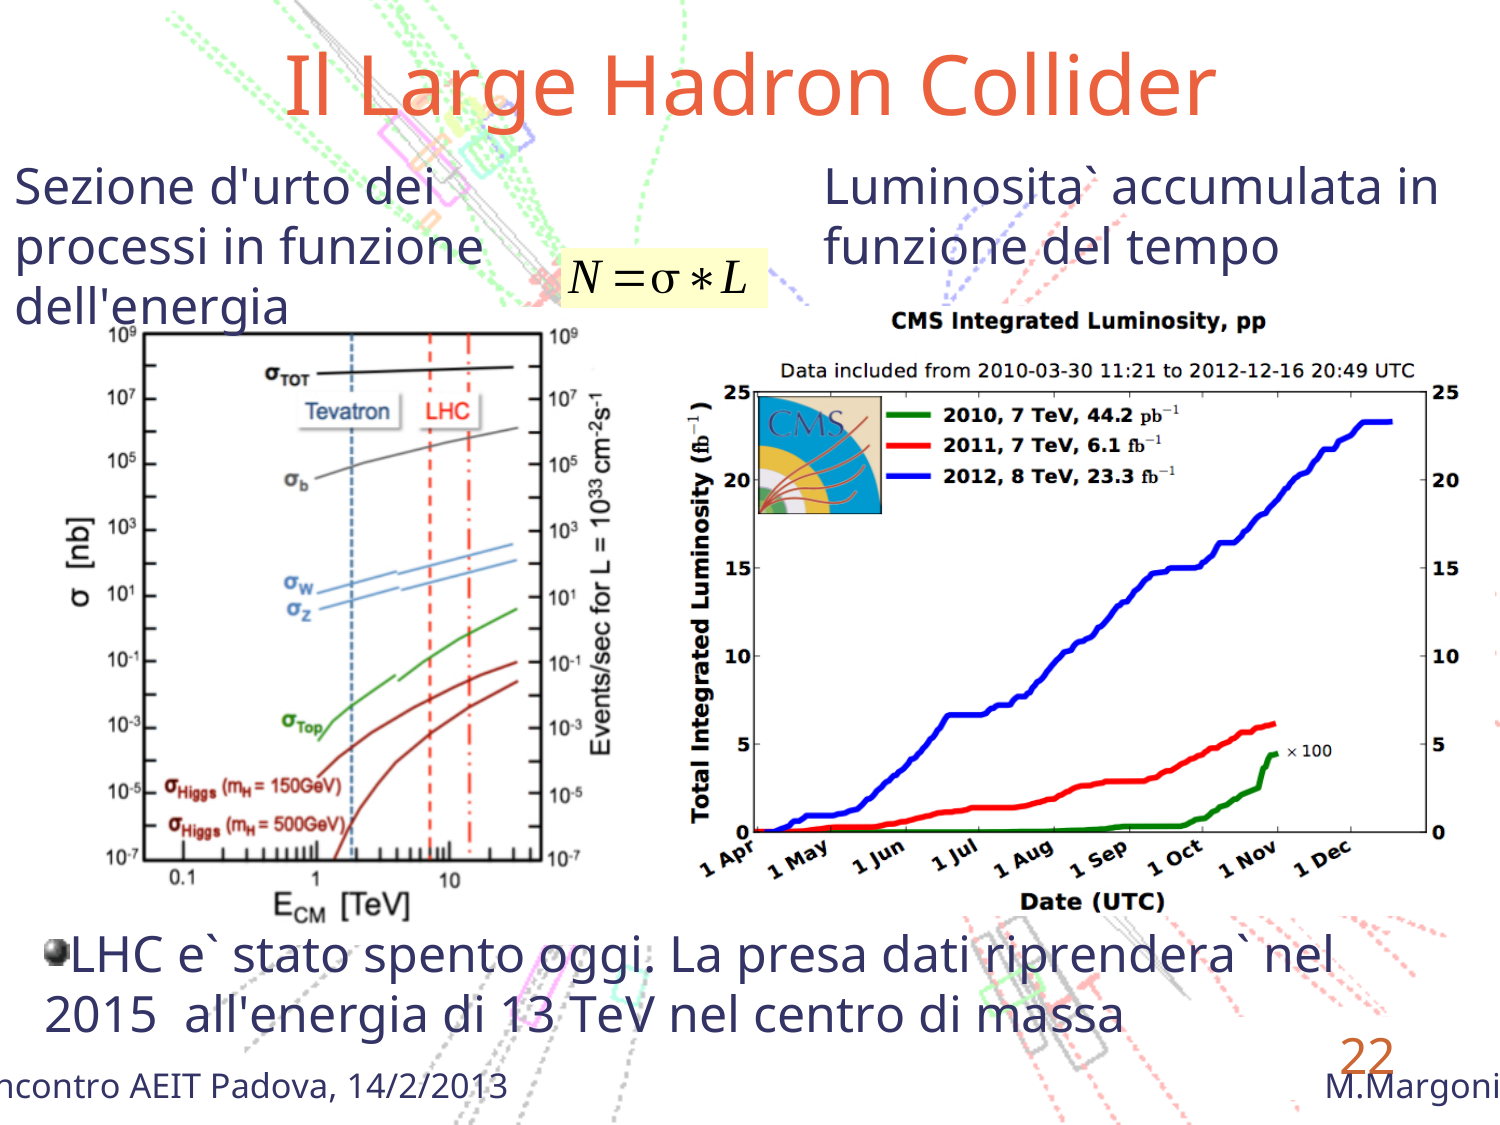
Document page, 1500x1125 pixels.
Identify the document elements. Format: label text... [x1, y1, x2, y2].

picture [0, 0, 1500, 1125]
text_box Luminosita` accumulata in funzione del tempo [809, 147, 1459, 283]
text_box [760, 248, 768, 308]
title Il Large Hadron Collider [40, 2, 1463, 162]
text_box Sezione d'urto dei processi in funzione dell'energia [0, 147, 650, 283]
chart [552, 248, 760, 309]
text_box LHC e` stato spento oggi. La presa dati riprendera` nel 2015 all'energia di 13 TeV nel centro di massa [29, 915, 1447, 1051]
